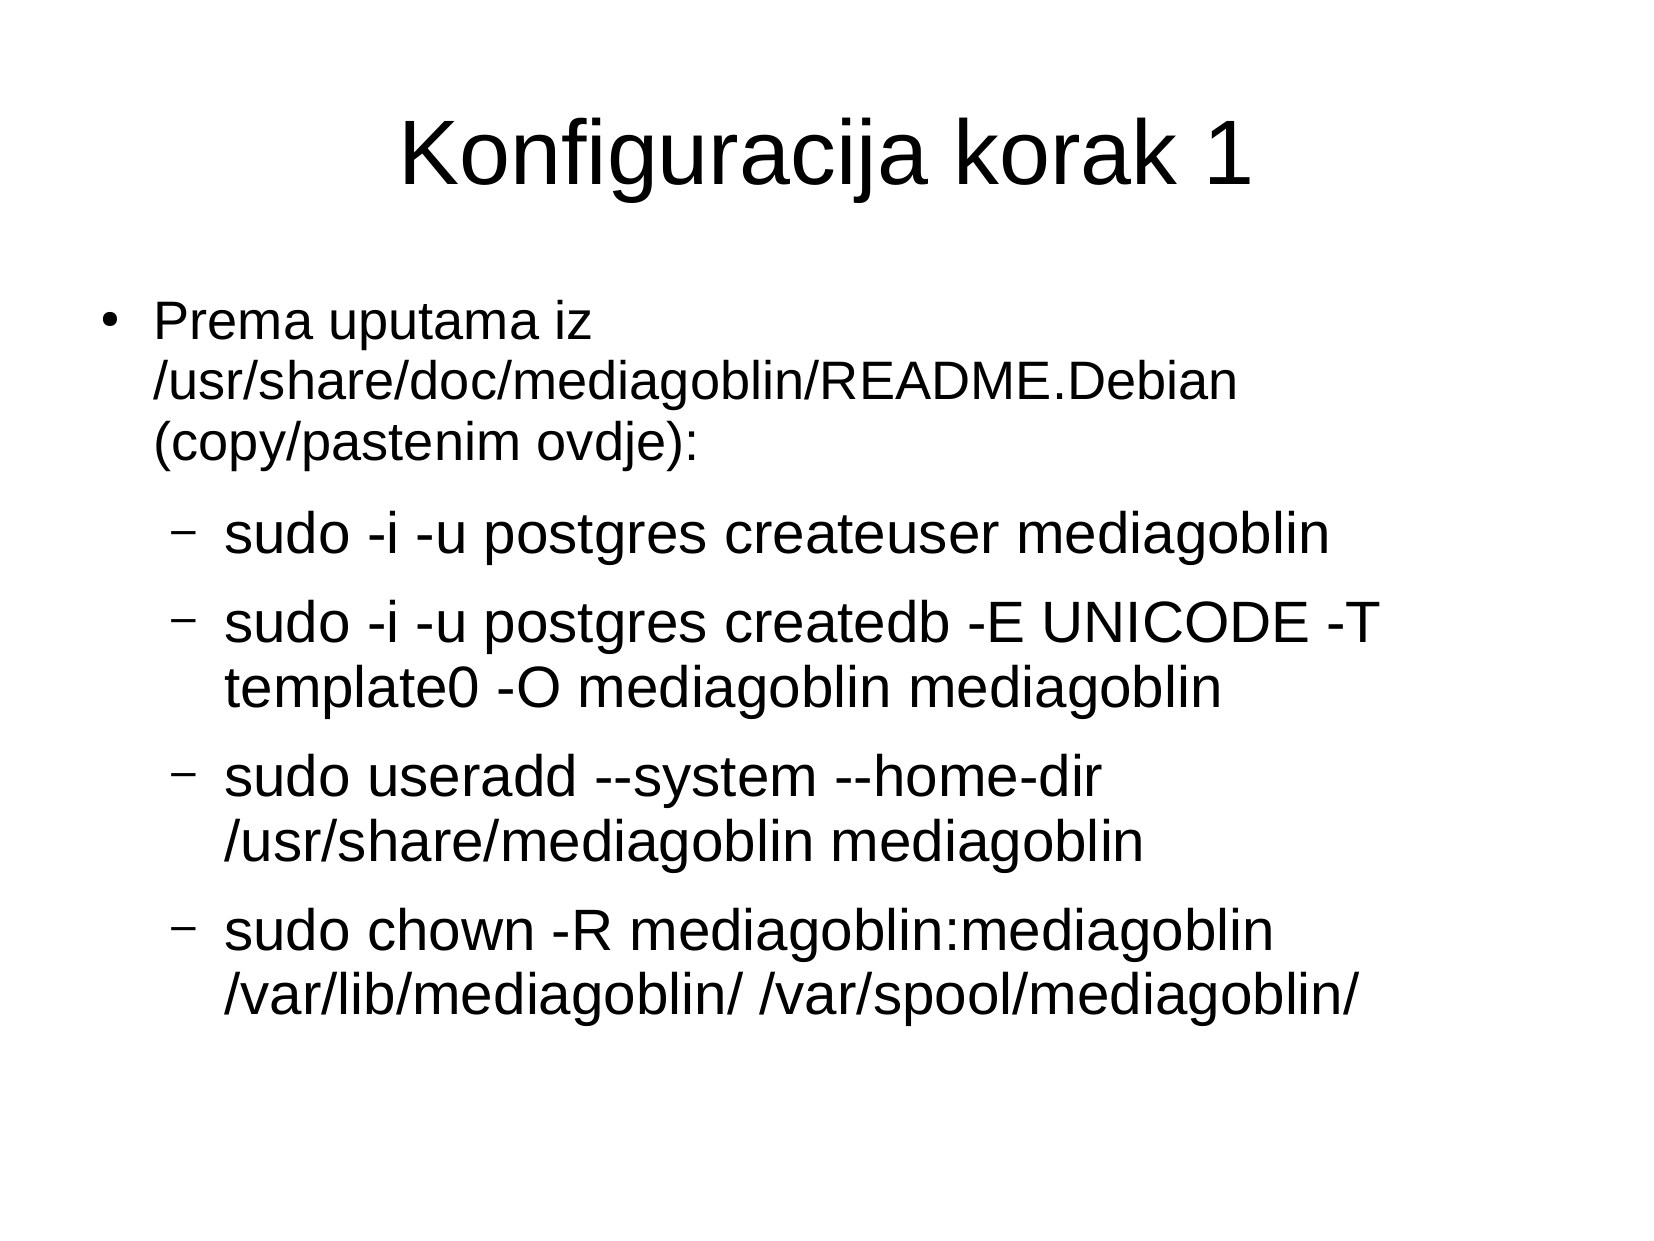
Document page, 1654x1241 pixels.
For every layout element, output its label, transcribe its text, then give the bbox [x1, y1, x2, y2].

title Konfiguracija korak 1 [82, 49, 1571, 257]
list Prema uputama iz /usr/share/doc/mediagoblin/README.Debian (copy/pastenim ovdje): sudo -i -u postgres createuser mediagoblin sudo -i -u postgres createdb -E UNICODE -T template0 -O mediagoblin mediagoblin sudo useradd --system --home-dir /usr/share/mediagoblin mediagoblin sudo chown -R mediagoblin:mediagoblin /var/lib/mediagoblin/ /var/spool/mediagoblin/ [82, 290, 1538, 1182]
